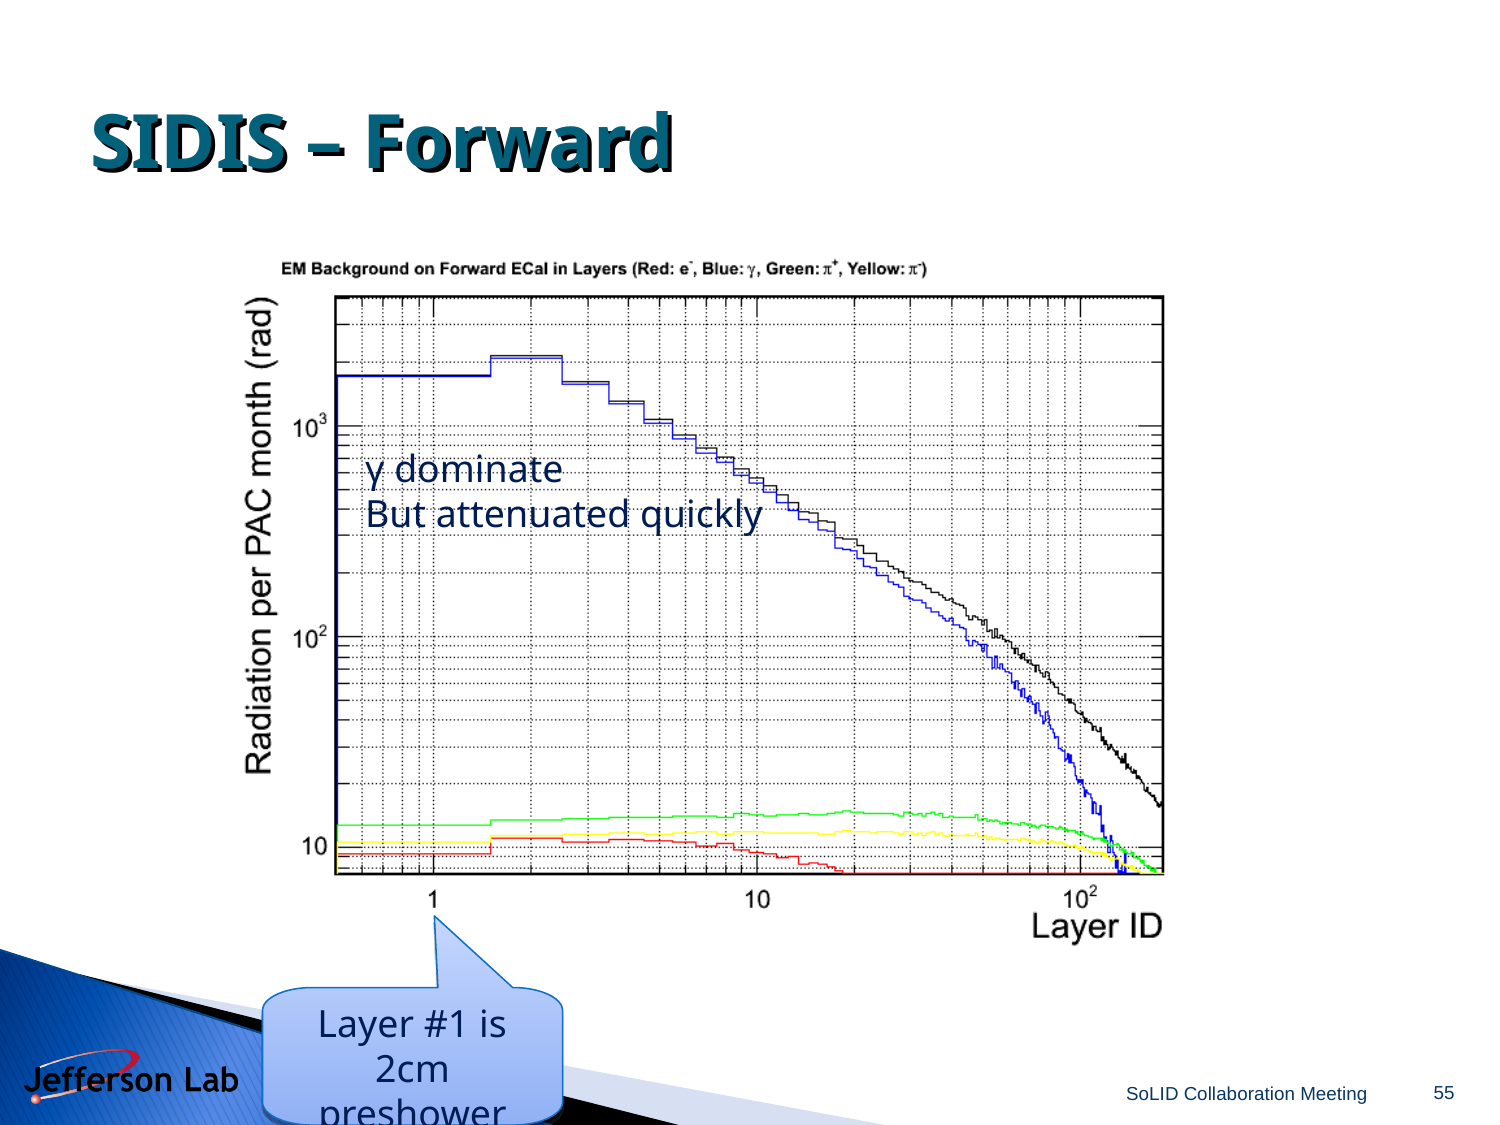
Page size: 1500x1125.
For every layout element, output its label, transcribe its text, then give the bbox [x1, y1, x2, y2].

picture [233, 242, 1267, 986]
text_box Layer #1 is 2cm preshower scint. [262, 915, 563, 1125]
title SIDIS – Forward [75, 45, 1426, 233]
text_box γ dominate But attenuated quickly [350, 437, 778, 542]
text_box SoLID Collaboration Meeting [1074, 1051, 1418, 1112]
text_box 55 [1418, 1051, 1479, 1112]
